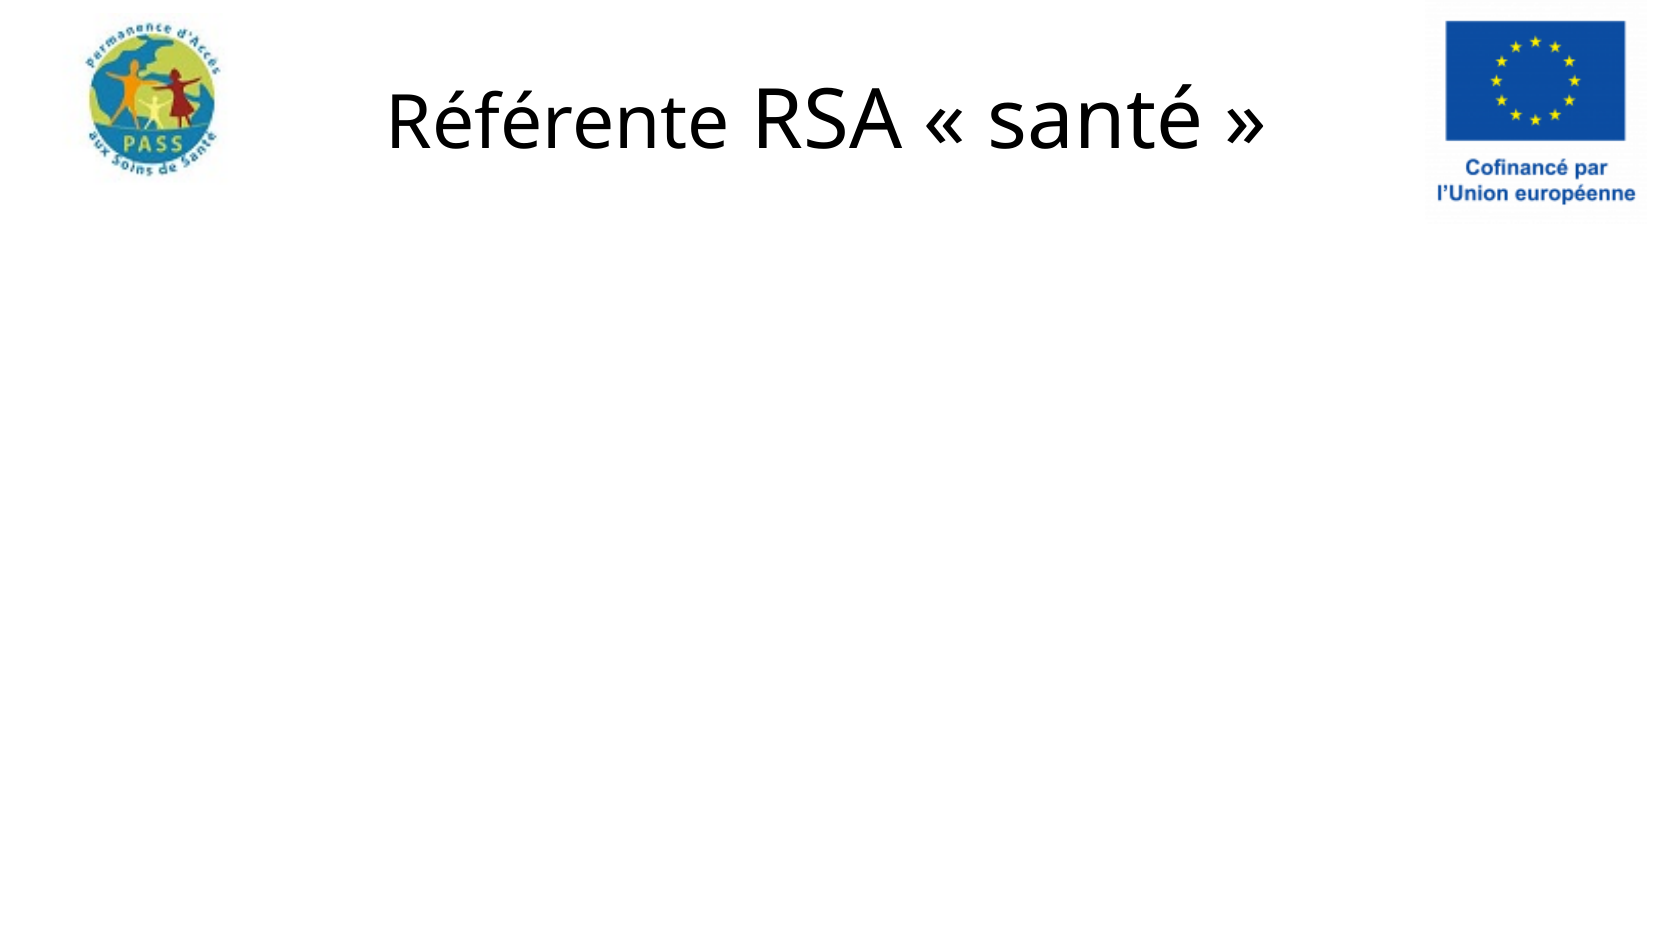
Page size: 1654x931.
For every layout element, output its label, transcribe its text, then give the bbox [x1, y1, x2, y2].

picture [0, 13, 317, 185]
picture [1425, 0, 1647, 224]
title Référente RSA « santé » [82, 37, 1425, 193]
